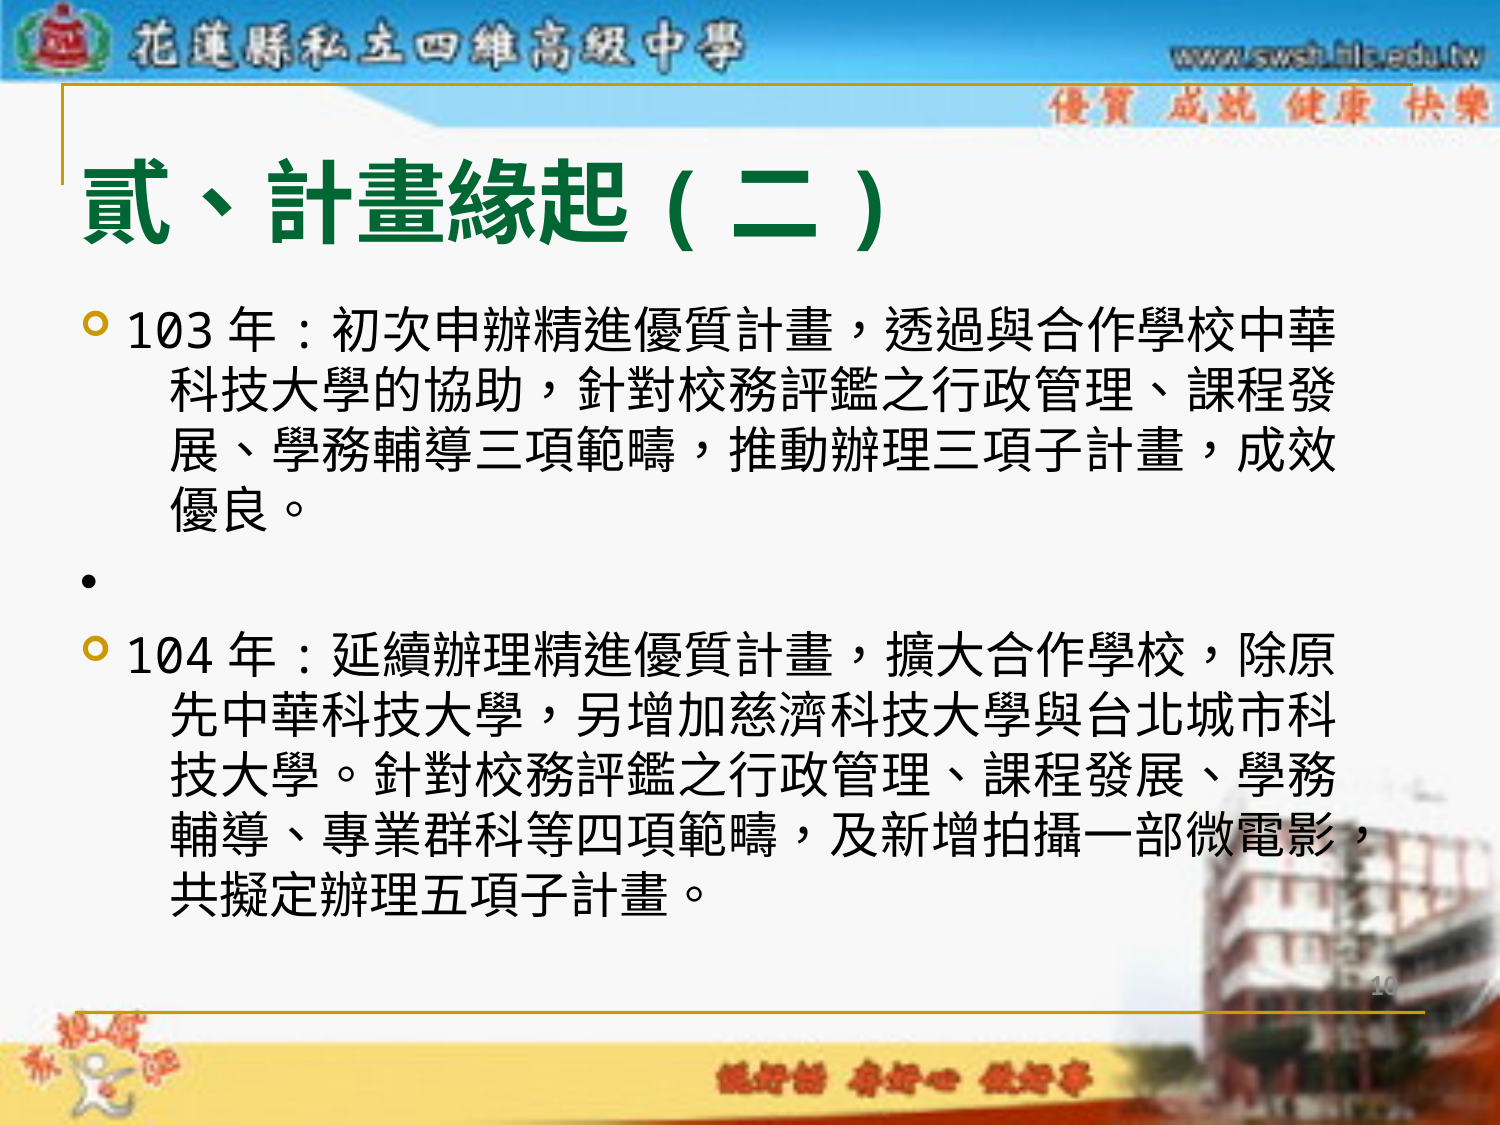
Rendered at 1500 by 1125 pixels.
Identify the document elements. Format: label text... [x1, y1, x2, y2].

text_box 9 [1333, 941, 1434, 1027]
text_box 103年:初次申辦精進優質計畫，透過與合作學校中華科技大學的協助，針對校務評鑑之行政管理、課程發展、學務輔導三項範疇，推動辦理三項子計畫，成效優良。 104年:延續辦理精進優質計畫，擴大合作學校，除原先中華科技大學，另增加慈濟科技大學與台北城市科技大學。針對校務評鑑之行政管理、課程發展、學務輔導、專業群科等四項範疇，及新增拍攝一部微電影，共擬定辦理五項子計畫。 [64, 290, 1353, 877]
title 貳、計畫緣起(二) [64, 137, 1246, 290]
